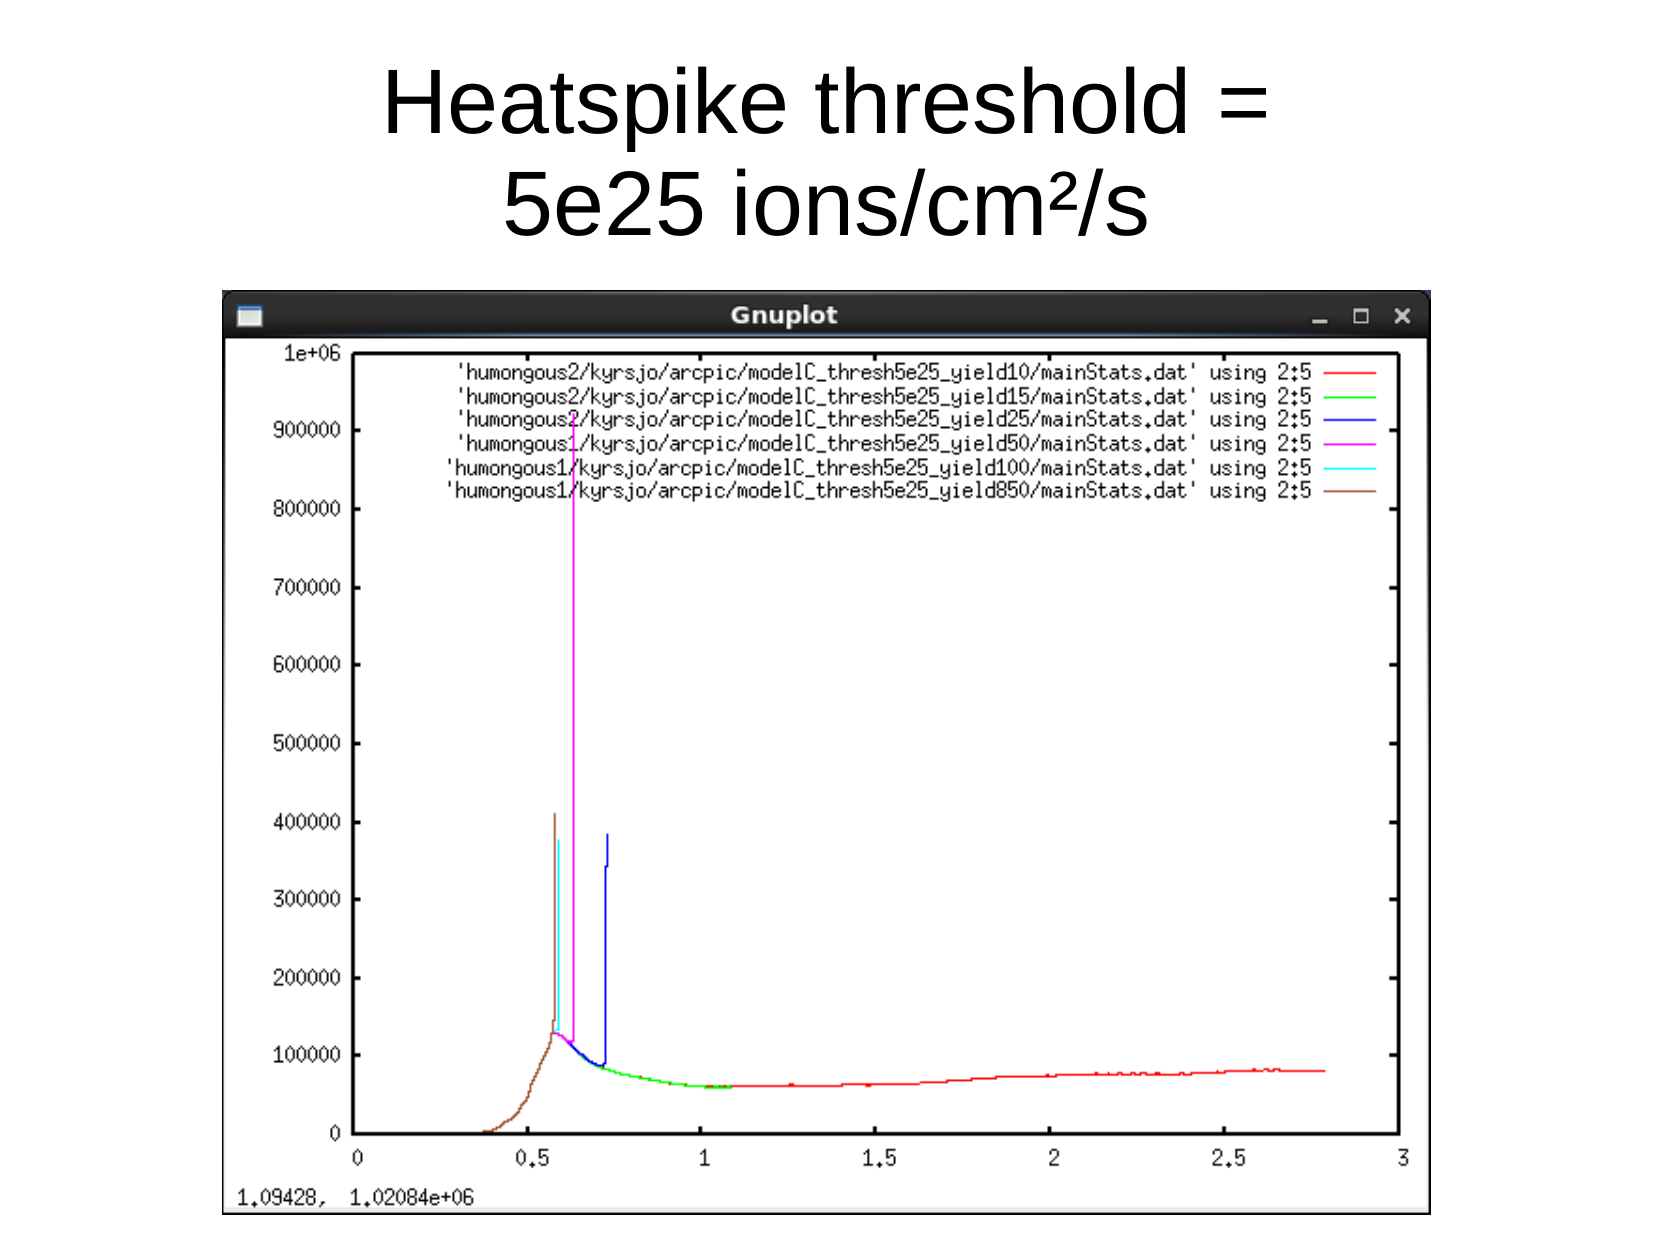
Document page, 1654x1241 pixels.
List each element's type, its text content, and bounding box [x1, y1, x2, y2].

picture [222, 290, 1431, 1216]
title Heatspike threshold = 5e25 ions/cm²/s [82, 49, 1571, 257]
